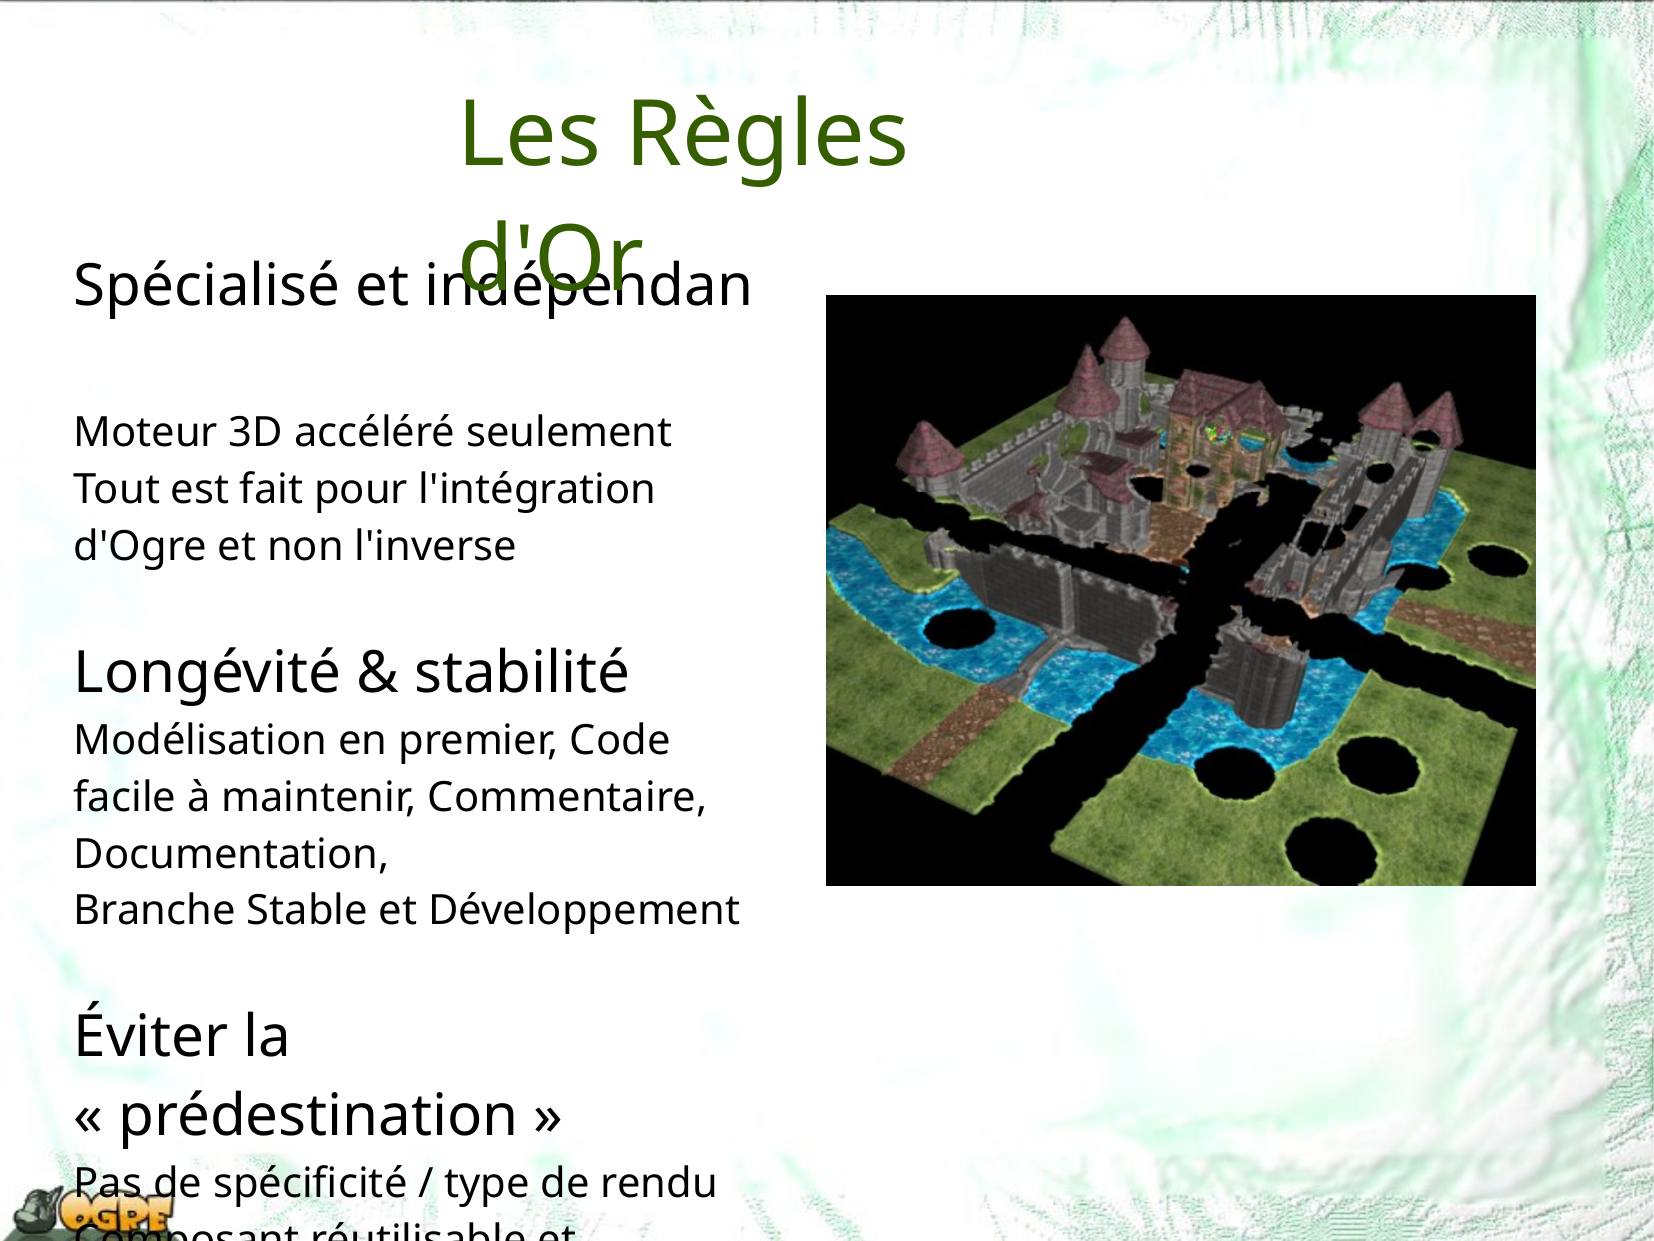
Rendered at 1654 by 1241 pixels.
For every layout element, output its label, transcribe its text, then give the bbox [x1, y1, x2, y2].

picture [106, 1234, 119, 1241]
picture [132, 1234, 143, 1241]
picture [509, 1234, 521, 1241]
picture [196, 1234, 209, 1241]
picture [171, 1234, 183, 1241]
text_box Les Règles d'Or [442, 59, 1128, 178]
picture [265, 1234, 277, 1241]
picture [473, 1234, 485, 1241]
picture [146, 1234, 157, 1241]
picture [332, 1234, 344, 1241]
picture [0, 0, 1654, 1241]
picture [543, 1234, 555, 1241]
text_box Spécialisé et indépendan Moteur 3D accéléré seulement Tout est fait pour l'intégration d'Ogre et non l'inverse Longévité & stabilité Modélisation en premier, Code facile à maintenir, Commentaire, Documentation, Branche Stable et Développement Éviter la « prédestination » Pas de spécificité / type de rendu Composant réutilisable et extensible [59, 236, 798, 1034]
